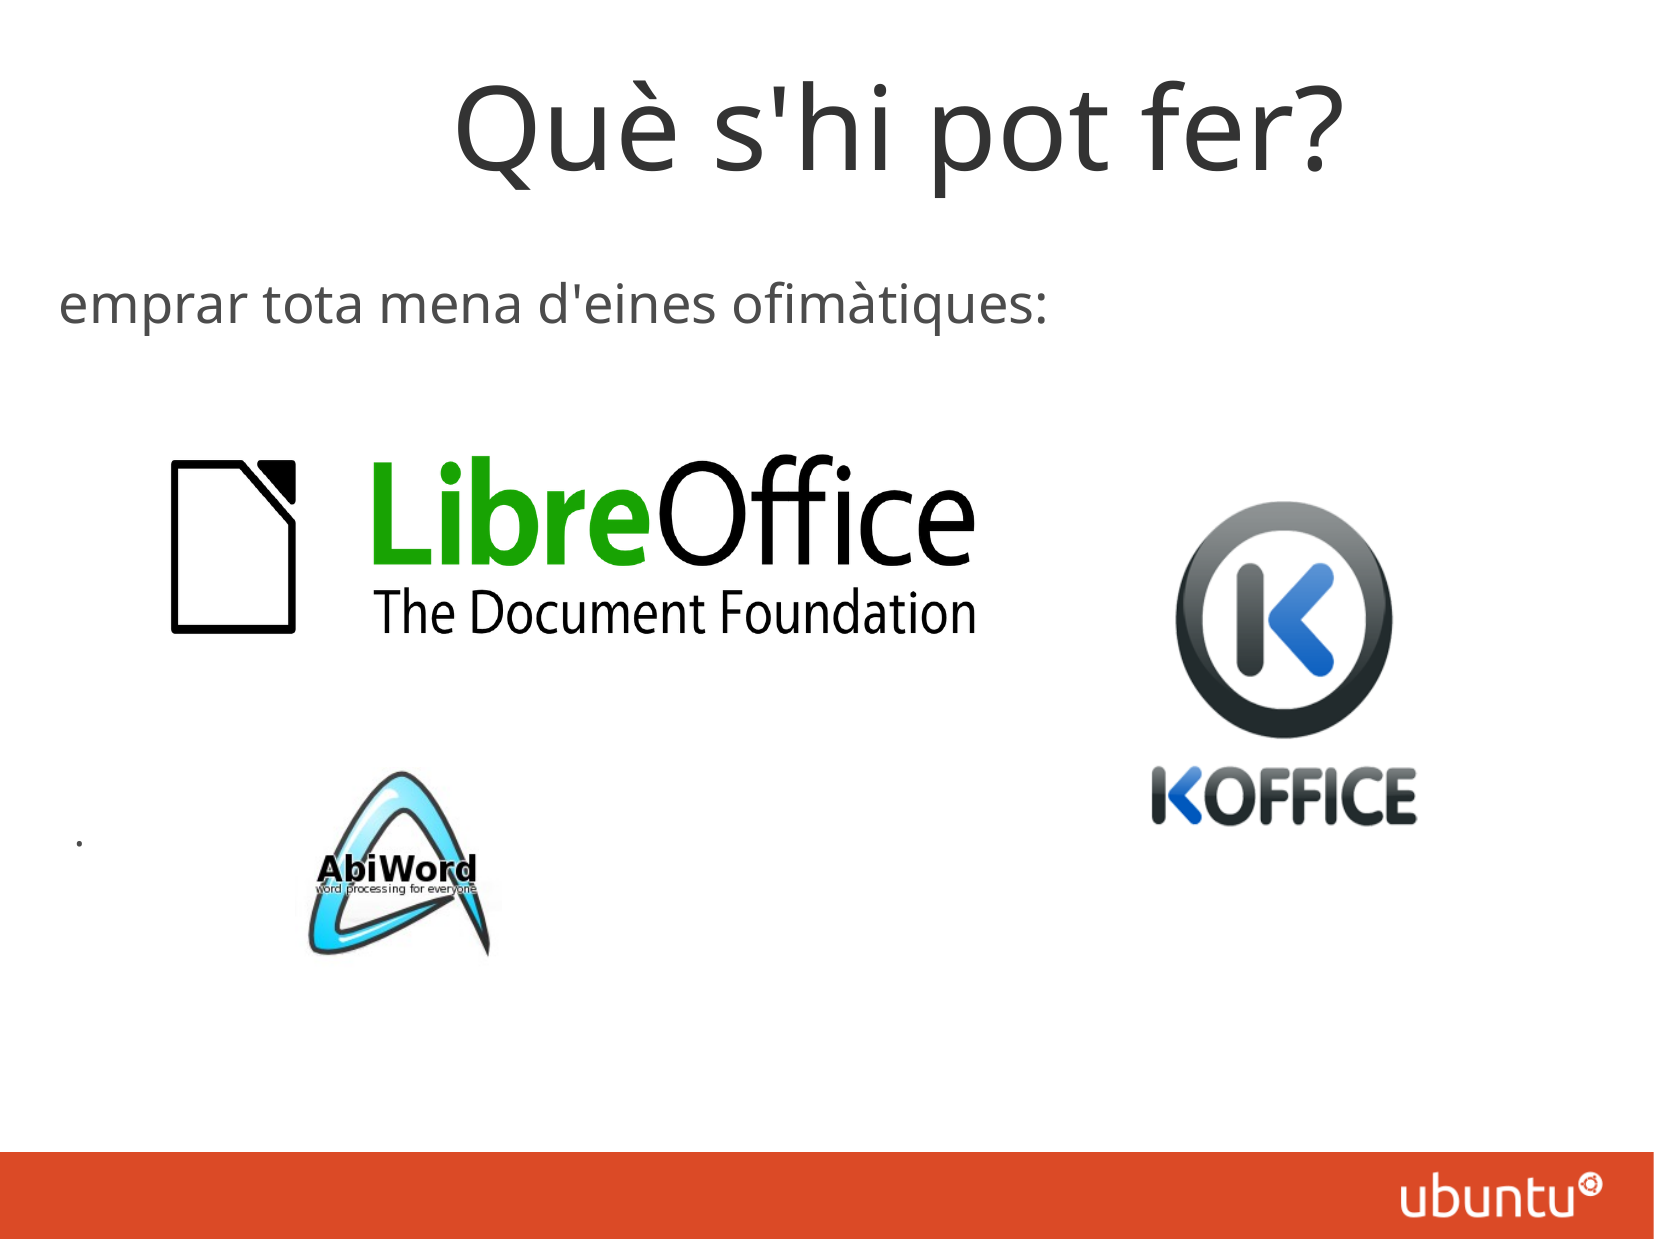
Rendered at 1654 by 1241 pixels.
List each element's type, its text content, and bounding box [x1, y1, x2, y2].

picture [1151, 501, 1418, 827]
picture [122, 413, 1034, 680]
title Què s'hi pot fer? [55, 29, 1595, 237]
picture [295, 767, 502, 975]
picture [0, 1152, 1654, 1239]
text_box emprar tota mena d'eines ofimàtiques: . [59, 265, 1625, 1085]
